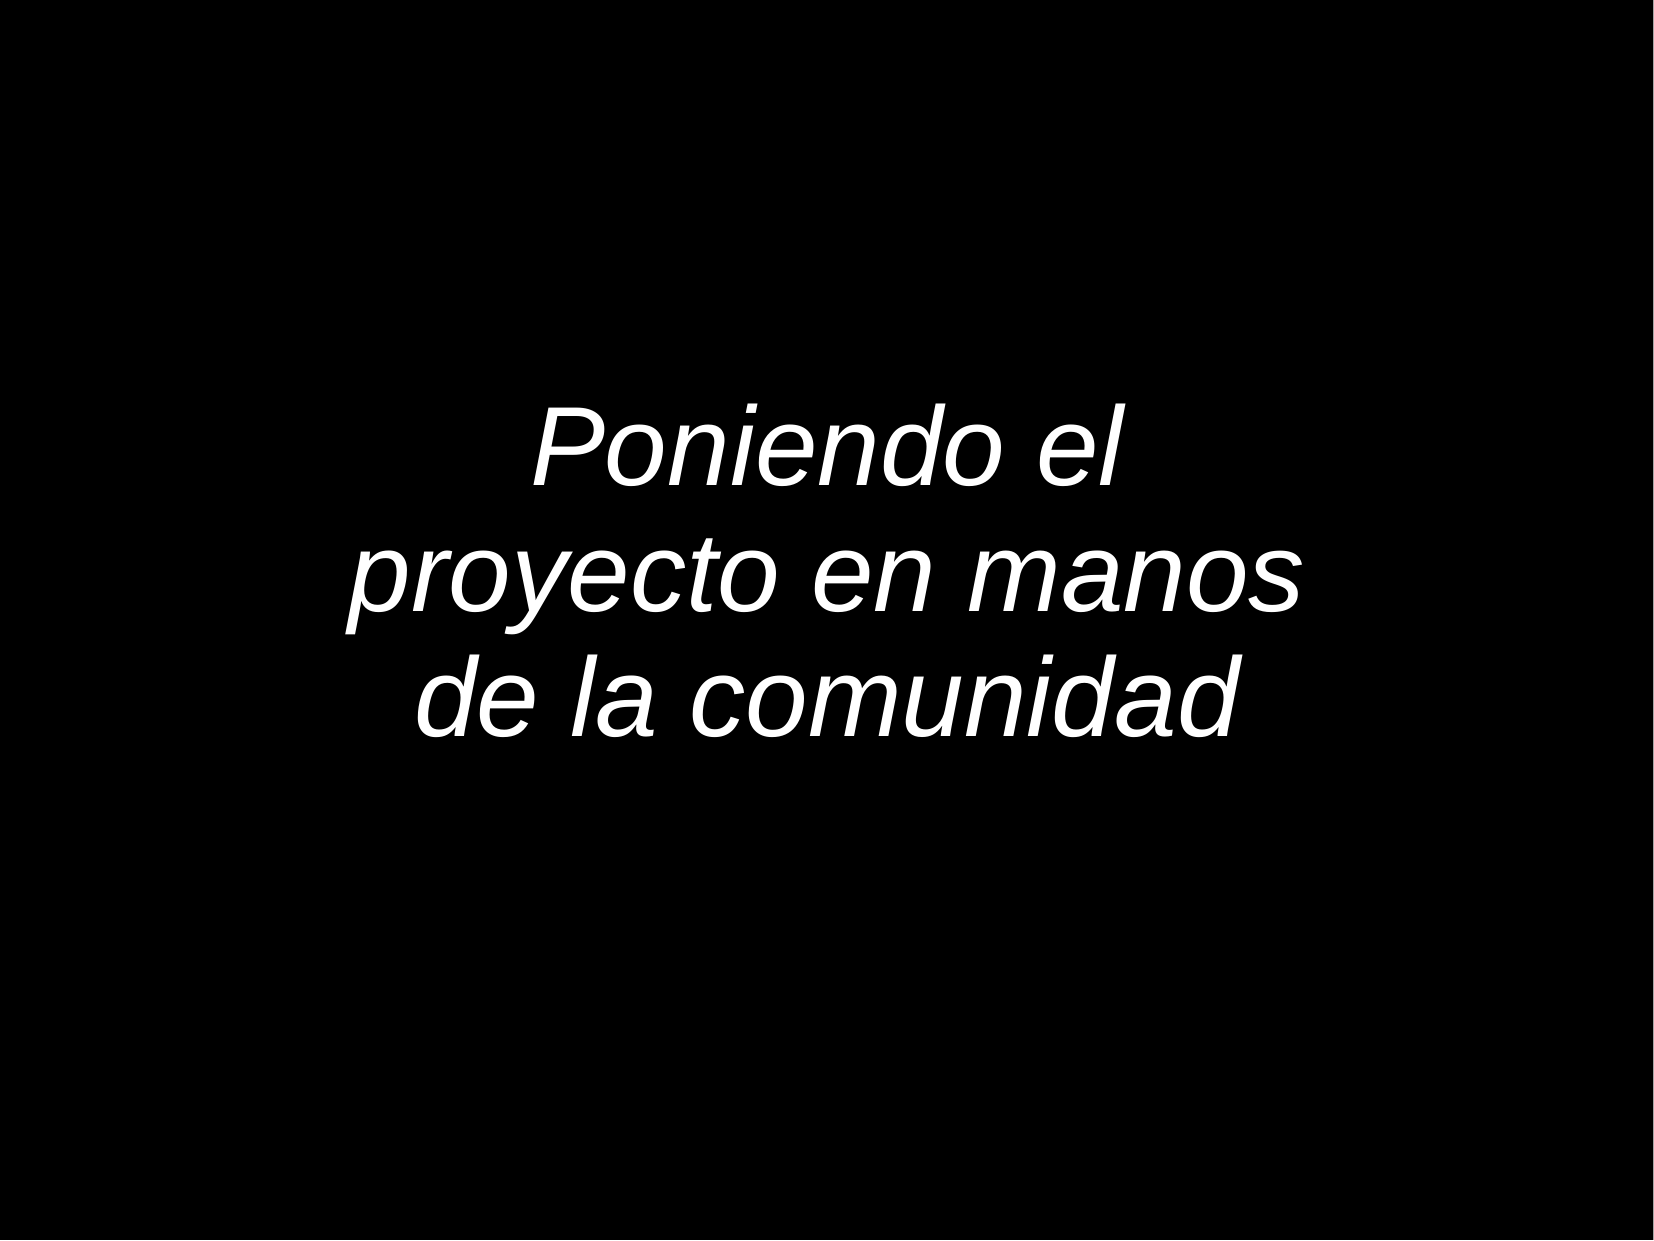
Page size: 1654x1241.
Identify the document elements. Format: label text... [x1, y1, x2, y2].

list Poniendo el proyecto en manos de la comunidad [323, 383, 1330, 798]
